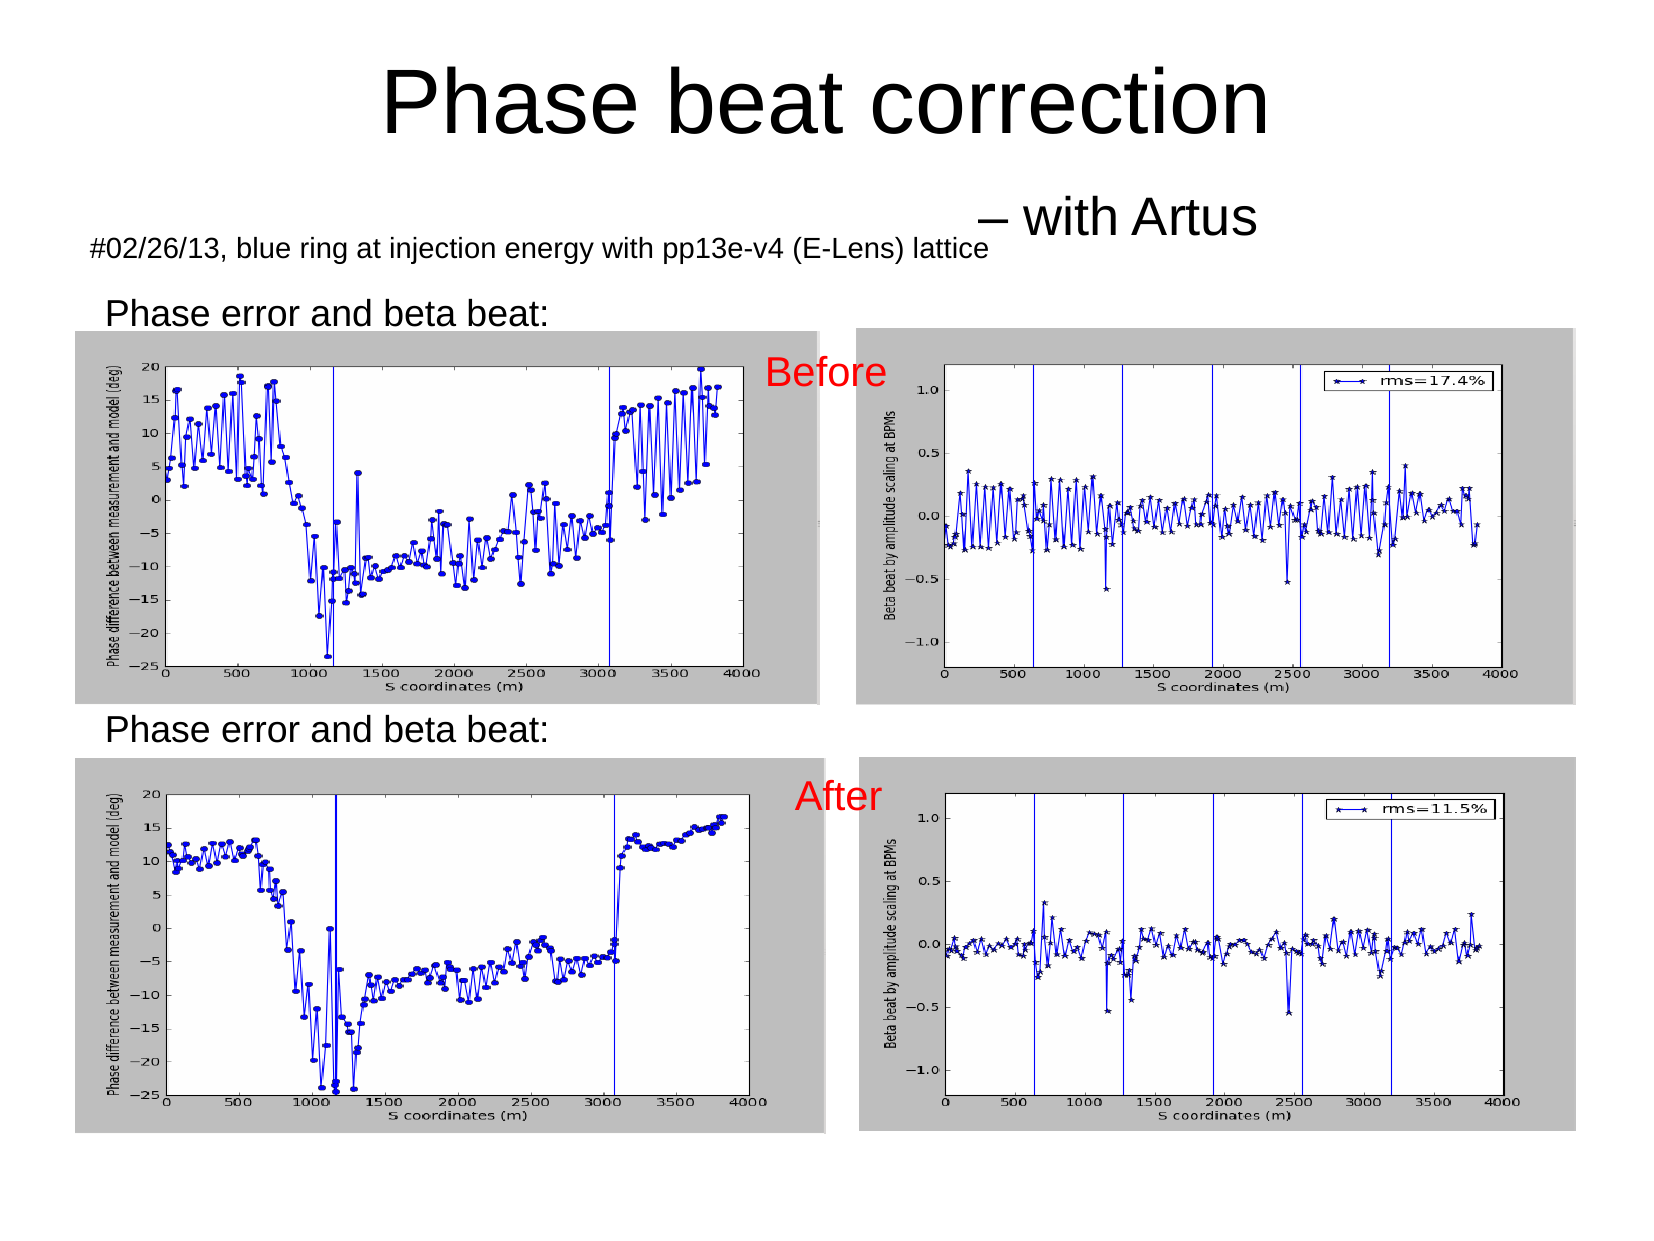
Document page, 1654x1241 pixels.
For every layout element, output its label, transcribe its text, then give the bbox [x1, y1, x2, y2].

title Phase beat correction – with Artus [82, 49, 1571, 257]
picture [855, 328, 1576, 706]
text_box #02/26/13, blue ring at injection energy with pp13e-v4 (E-Lens) lattice [75, 225, 1036, 273]
text_box Phase error and beta beat: [90, 285, 946, 342]
picture [75, 758, 826, 1134]
text_box After [780, 765, 976, 827]
text_box Phase error and beta beat: [90, 701, 946, 758]
text_box Before [750, 341, 946, 643]
picture [859, 757, 1576, 1131]
picture [75, 331, 820, 706]
